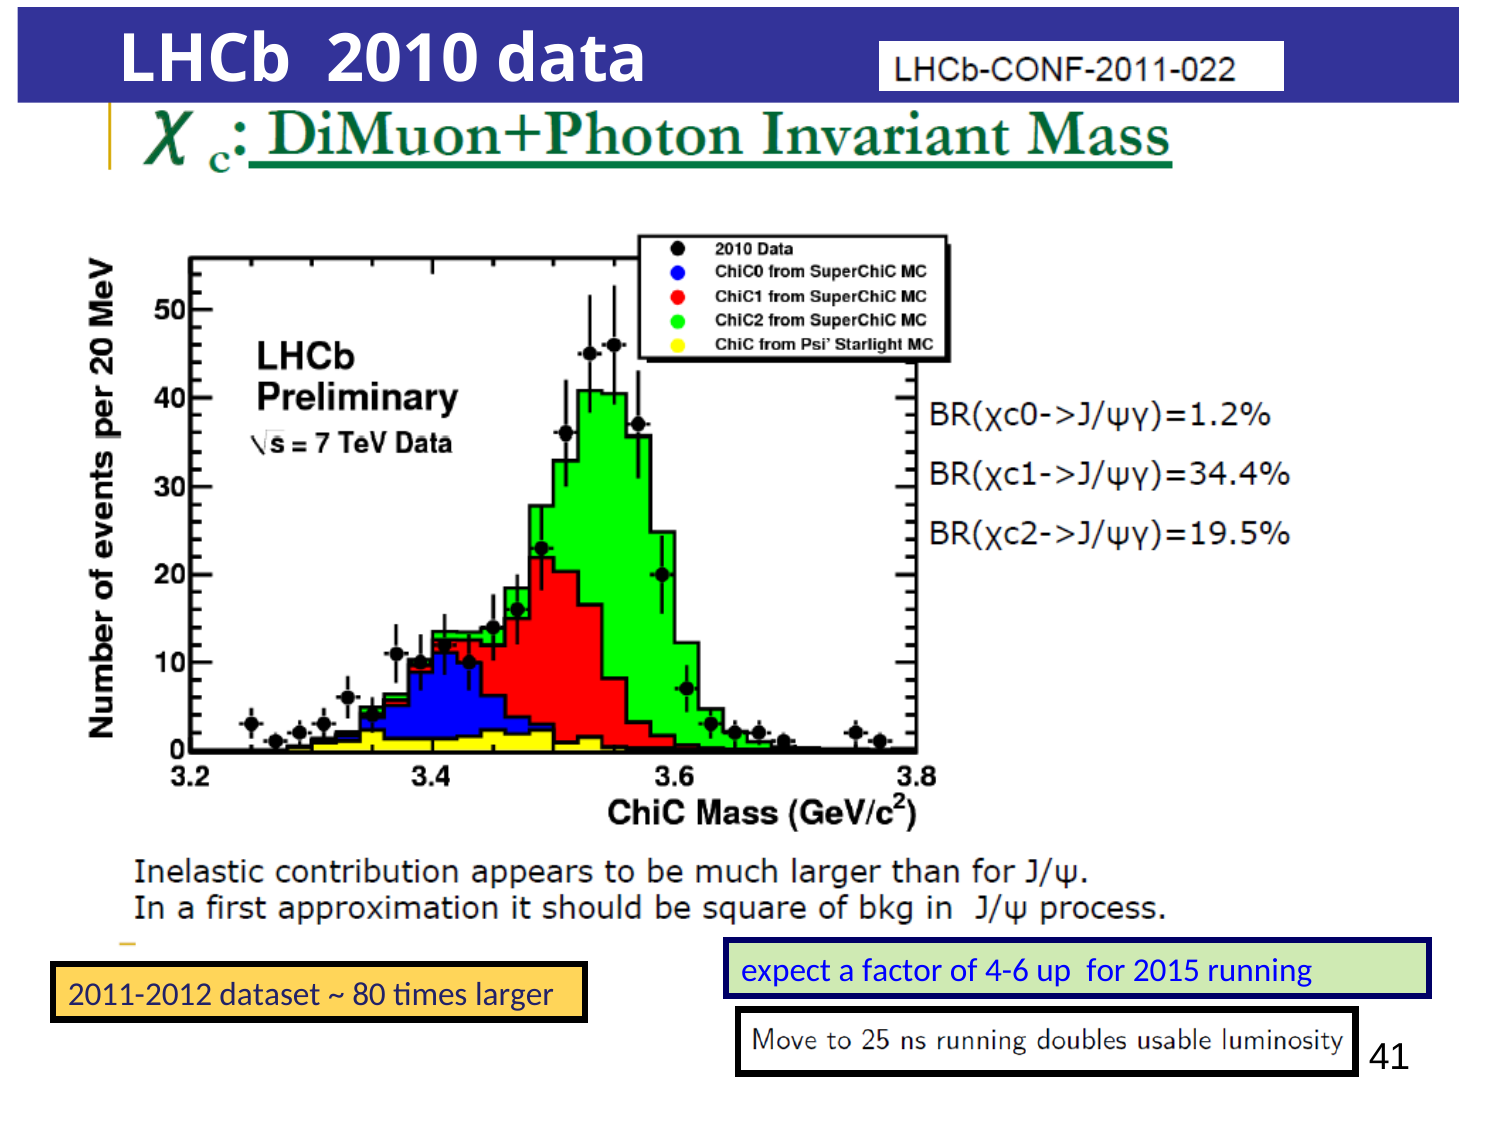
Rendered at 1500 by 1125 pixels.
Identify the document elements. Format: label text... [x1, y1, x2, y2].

picture [741, 1012, 1353, 1071]
text_box LHCb 2010 data [17, 7, 1459, 103]
text_box 2011-2012 dataset ~ 80 times larger [53, 964, 585, 1020]
picture [5, 6, 1353, 1012]
picture [879, 41, 1284, 91]
text_box <number> [1074, 1024, 1426, 1103]
text_box [135, 940, 1329, 1047]
picture [1329, 996, 1353, 1006]
text_box expect a factor of 4-6 up for 2015 running [726, 940, 1430, 996]
